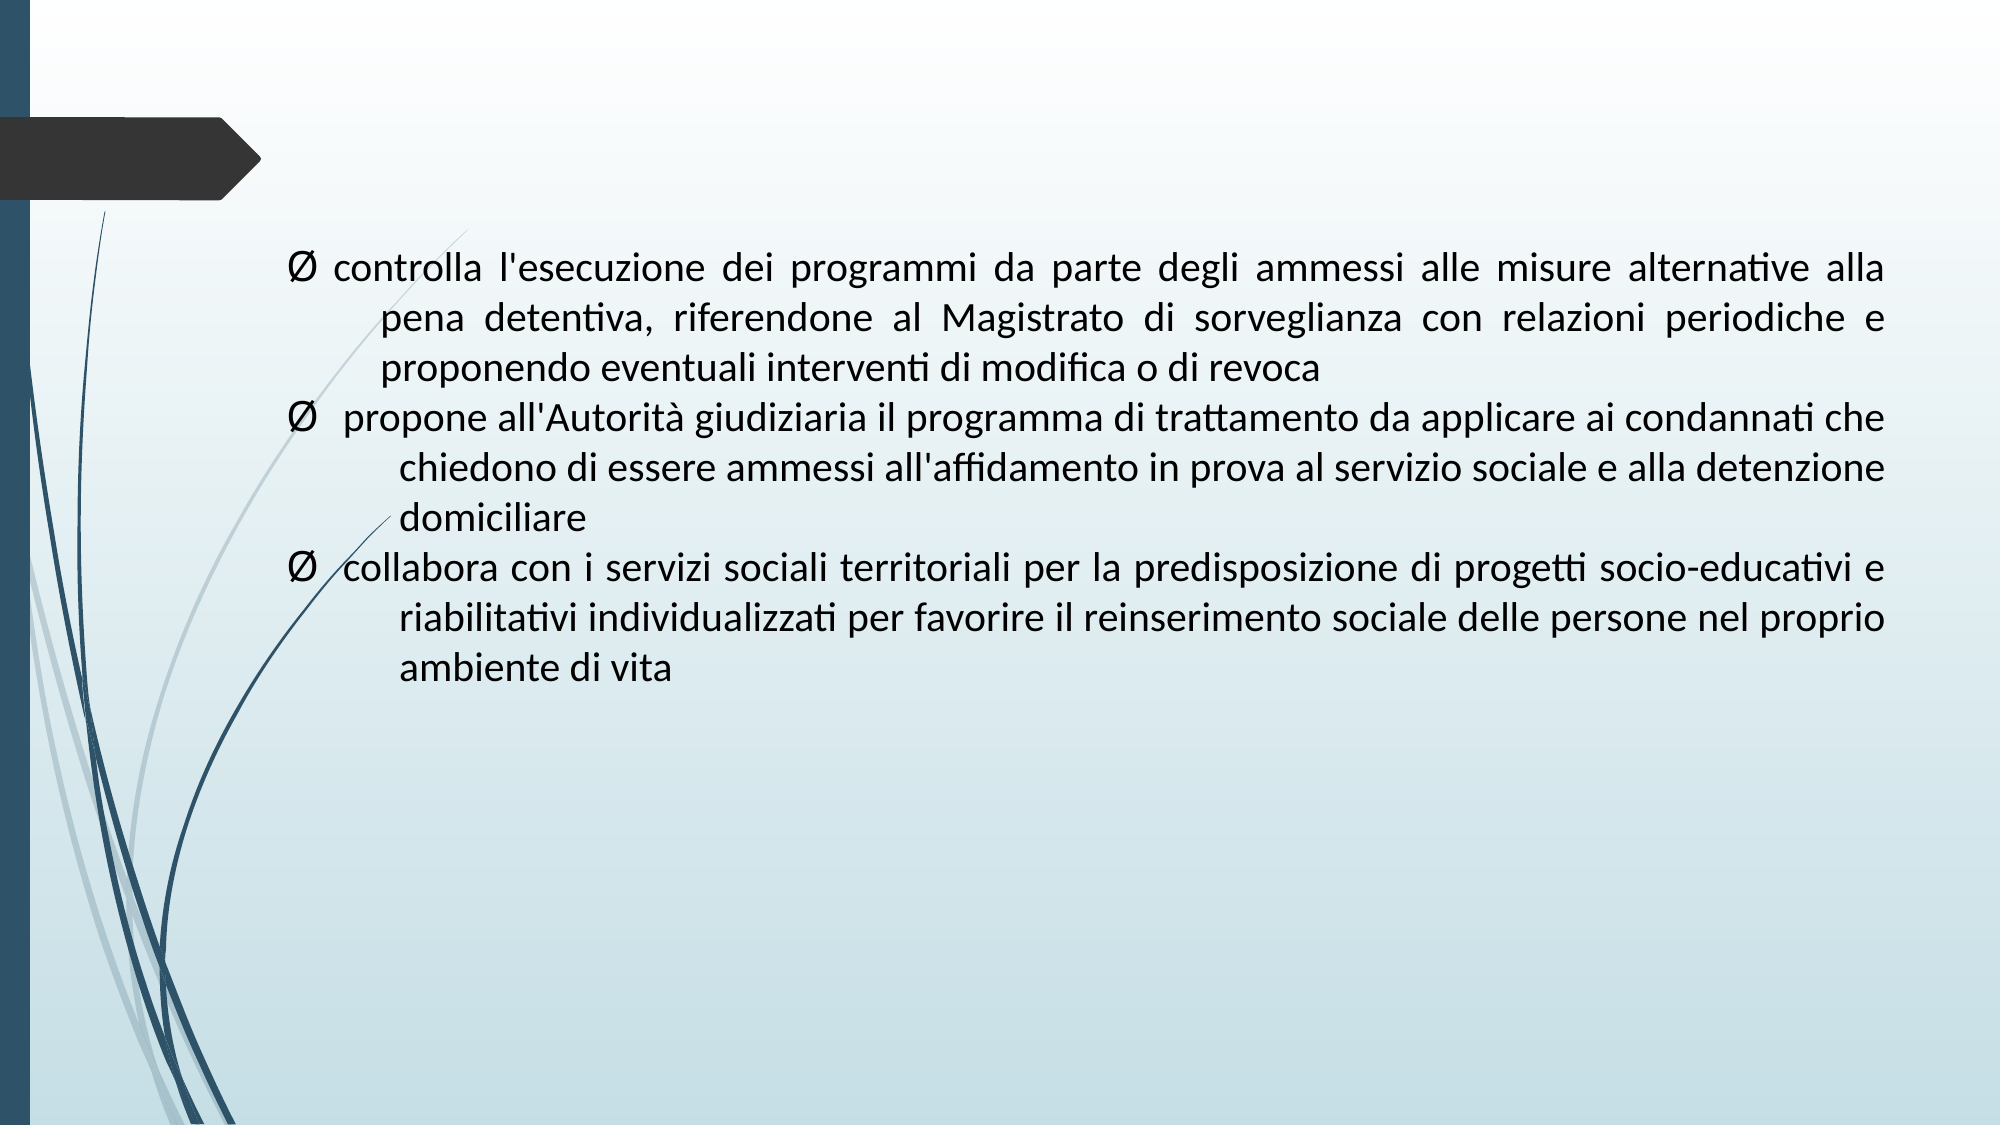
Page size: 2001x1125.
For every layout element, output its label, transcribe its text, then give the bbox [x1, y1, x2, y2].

text_box controlla l'esecuzione dei programmi da parte degli ammessi alle misure alternative alla pena detentiva, riferendone al Magistrato di sorveglianza con relazioni periodiche e proponendo eventuali interventi di modifica o di revoca propone all'Autorità giudiziaria il programma di trattamento da applicare ai condannati che chiedono di essere ammessi all'affidamento in prova al servizio sociale e alla detenzione domiciliare collabora con i servizi sociali territoriali per la predisposizione di progetti socio-educativi e riabilitativi individualizzati per favorire il reinserimento sociale delle persone nel proprio ambiente di vita [271, 232, 1902, 798]
